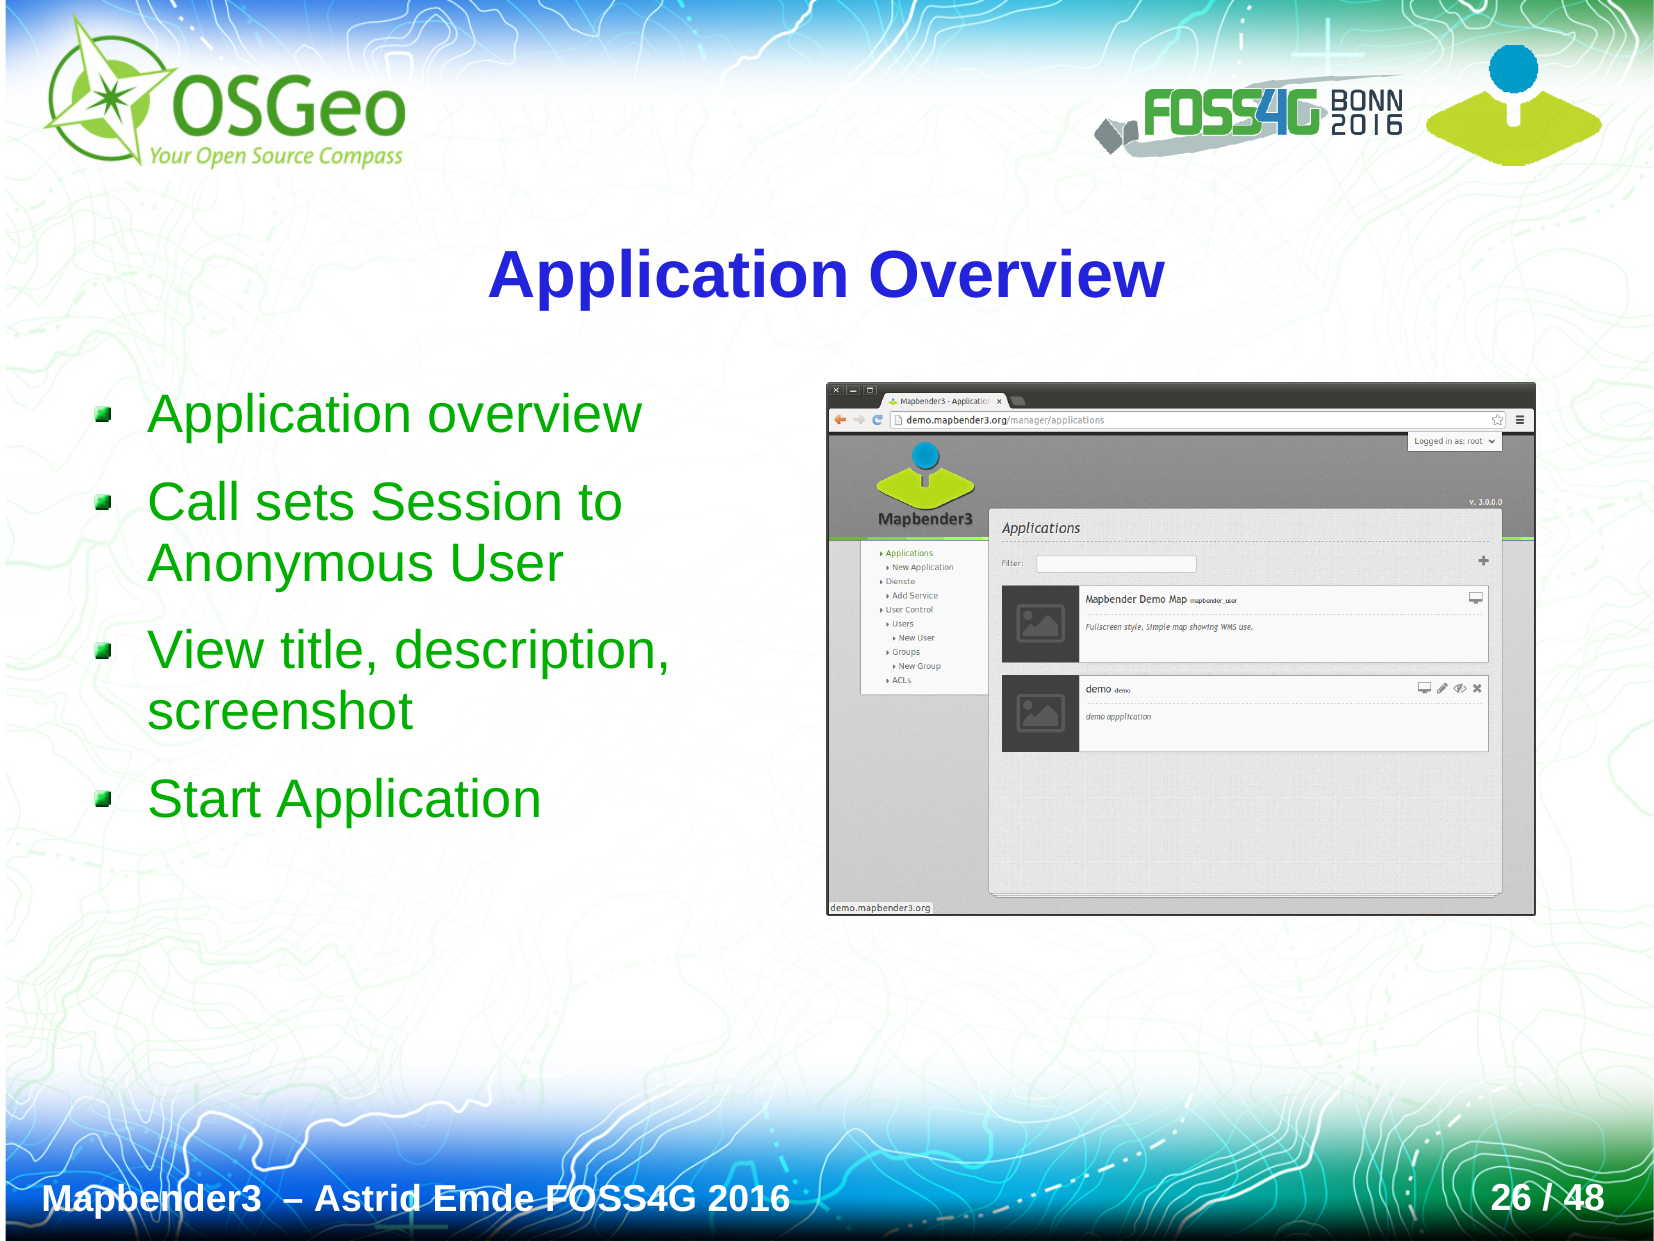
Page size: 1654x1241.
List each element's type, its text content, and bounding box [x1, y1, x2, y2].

picture [5, 0, 1654, 1241]
list Application overview Call sets Session to Anonymous User View title, description, screenshot Start Application [76, 383, 803, 1203]
title Application Overview [82, 200, 1571, 349]
